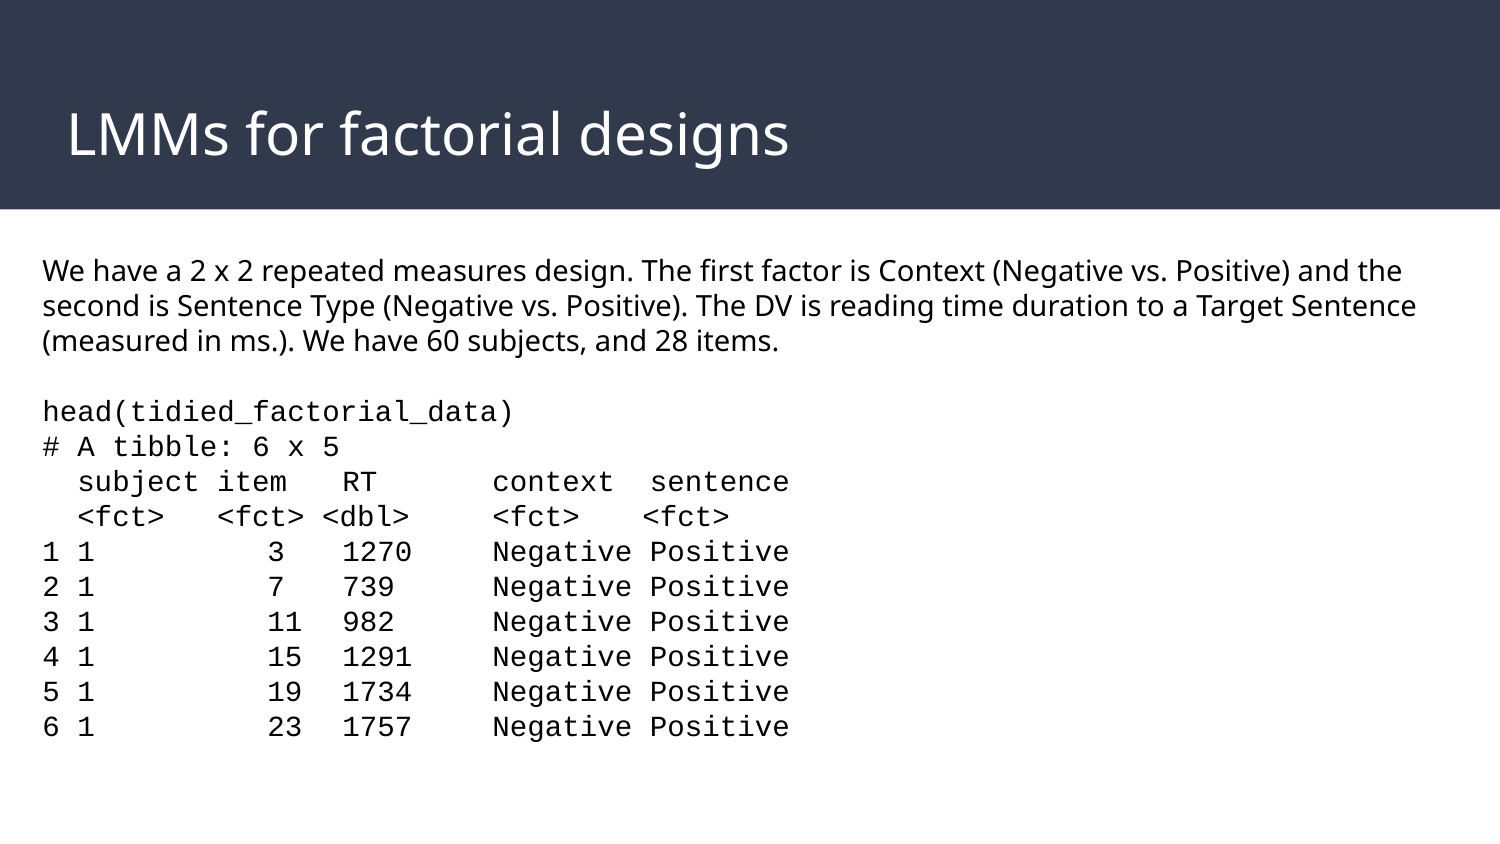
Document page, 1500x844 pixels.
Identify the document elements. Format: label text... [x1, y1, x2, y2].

title LMMs for factorial designs [51, 82, 1449, 185]
text_box We have a 2 x 2 repeated measures design. The first factor is Context (Negative vs. Positive) and the second is Sentence Type (Negative vs. Positive). The DV is reading time duration to a Target Sentence (measured in ms.). We have 60 subjects, and 28 items. head(tidied_factorial_data) # A tibble: 6 x 5 subject item RT context sentence <fct> <fct> <dbl> <fct> <fct> 1 1 3 1270 Negative Positive 2 1 7 739 Negative Positive 3 1 11 982 Negative Positive 4 1 15 1291 Negative Positive 5 1 19 1734 Negative Positive 6 1 23 1757 Negative Positive [27, 237, 1472, 775]
